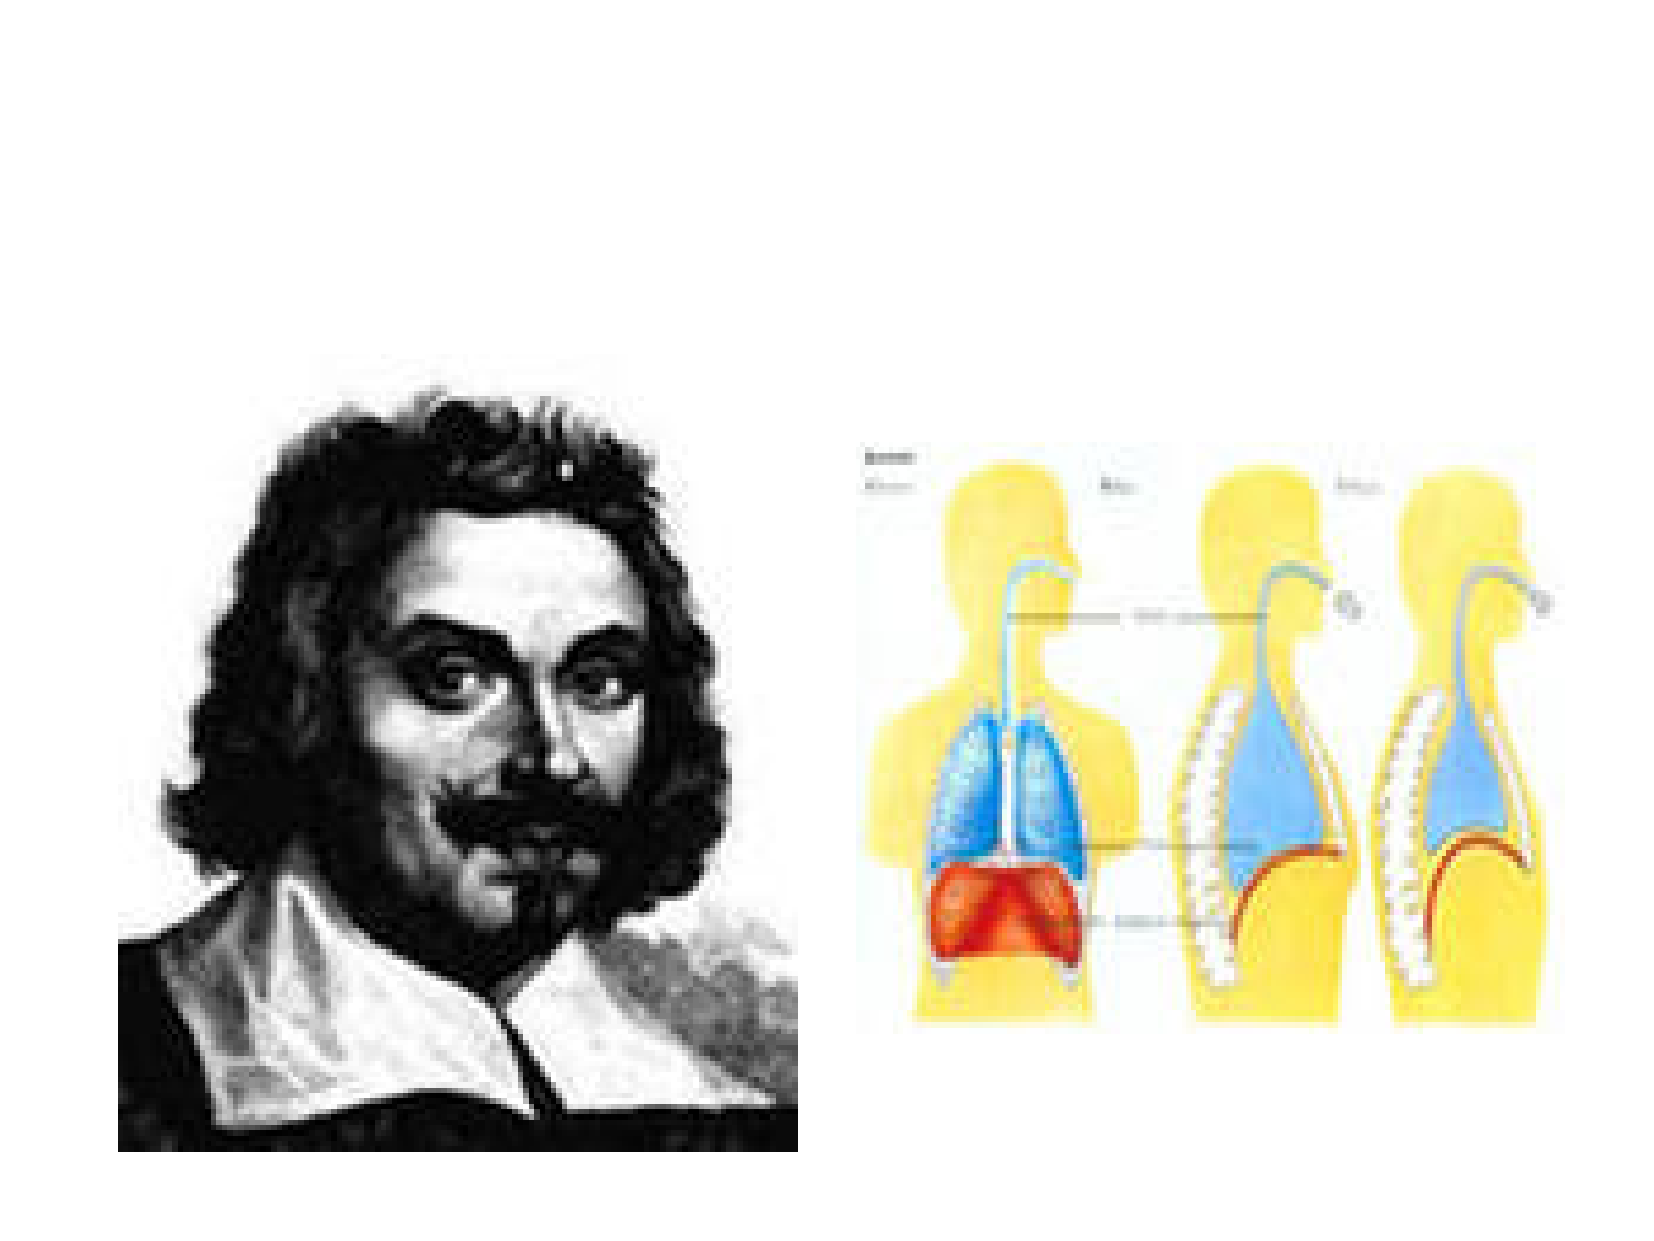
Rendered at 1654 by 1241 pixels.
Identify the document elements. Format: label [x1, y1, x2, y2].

picture [845, 290, 1572, 1109]
picture [118, 354, 798, 1152]
